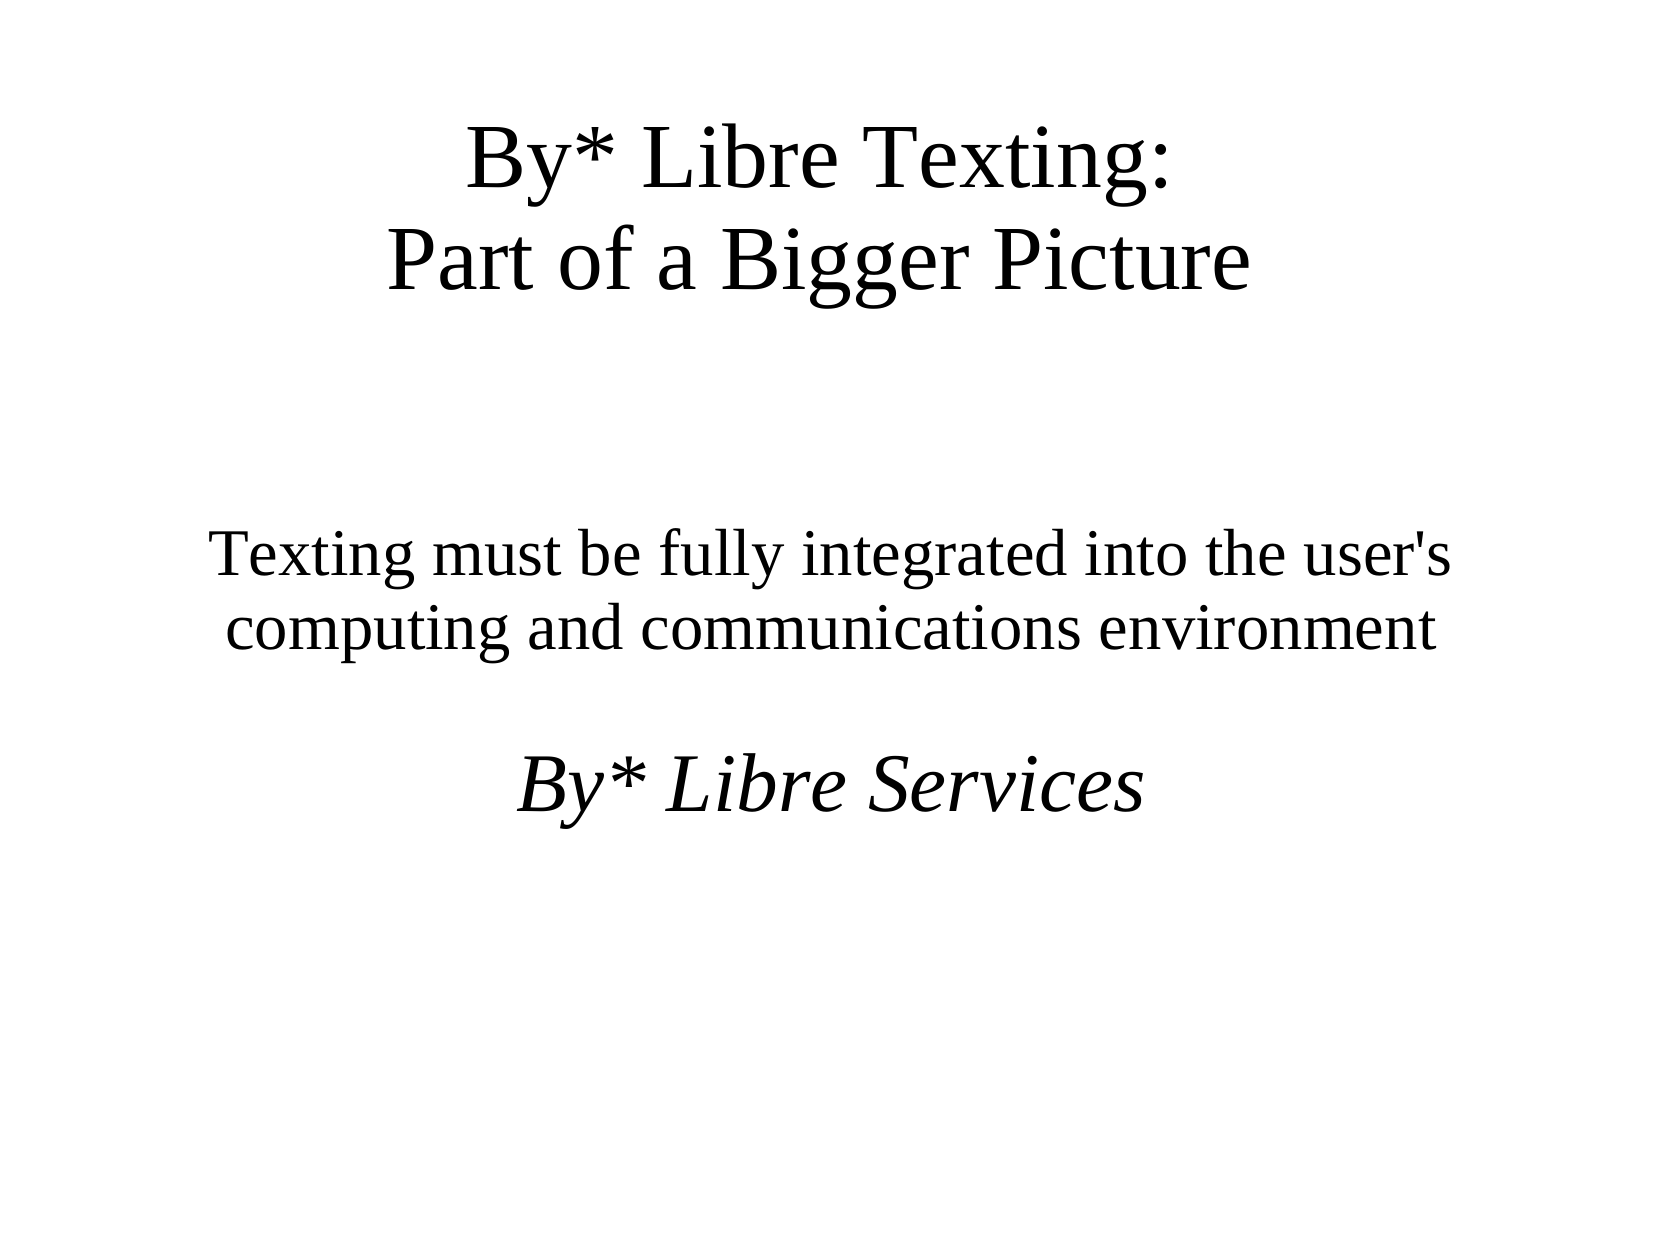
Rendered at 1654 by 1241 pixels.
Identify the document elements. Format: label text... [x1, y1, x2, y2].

subtitle Texting must be fully integrated into the user's computing and communications environment By* Libre Services [108, 408, 1521, 937]
title By* Libre Texting: Part of a Bigger Picture [37, 56, 1603, 359]
